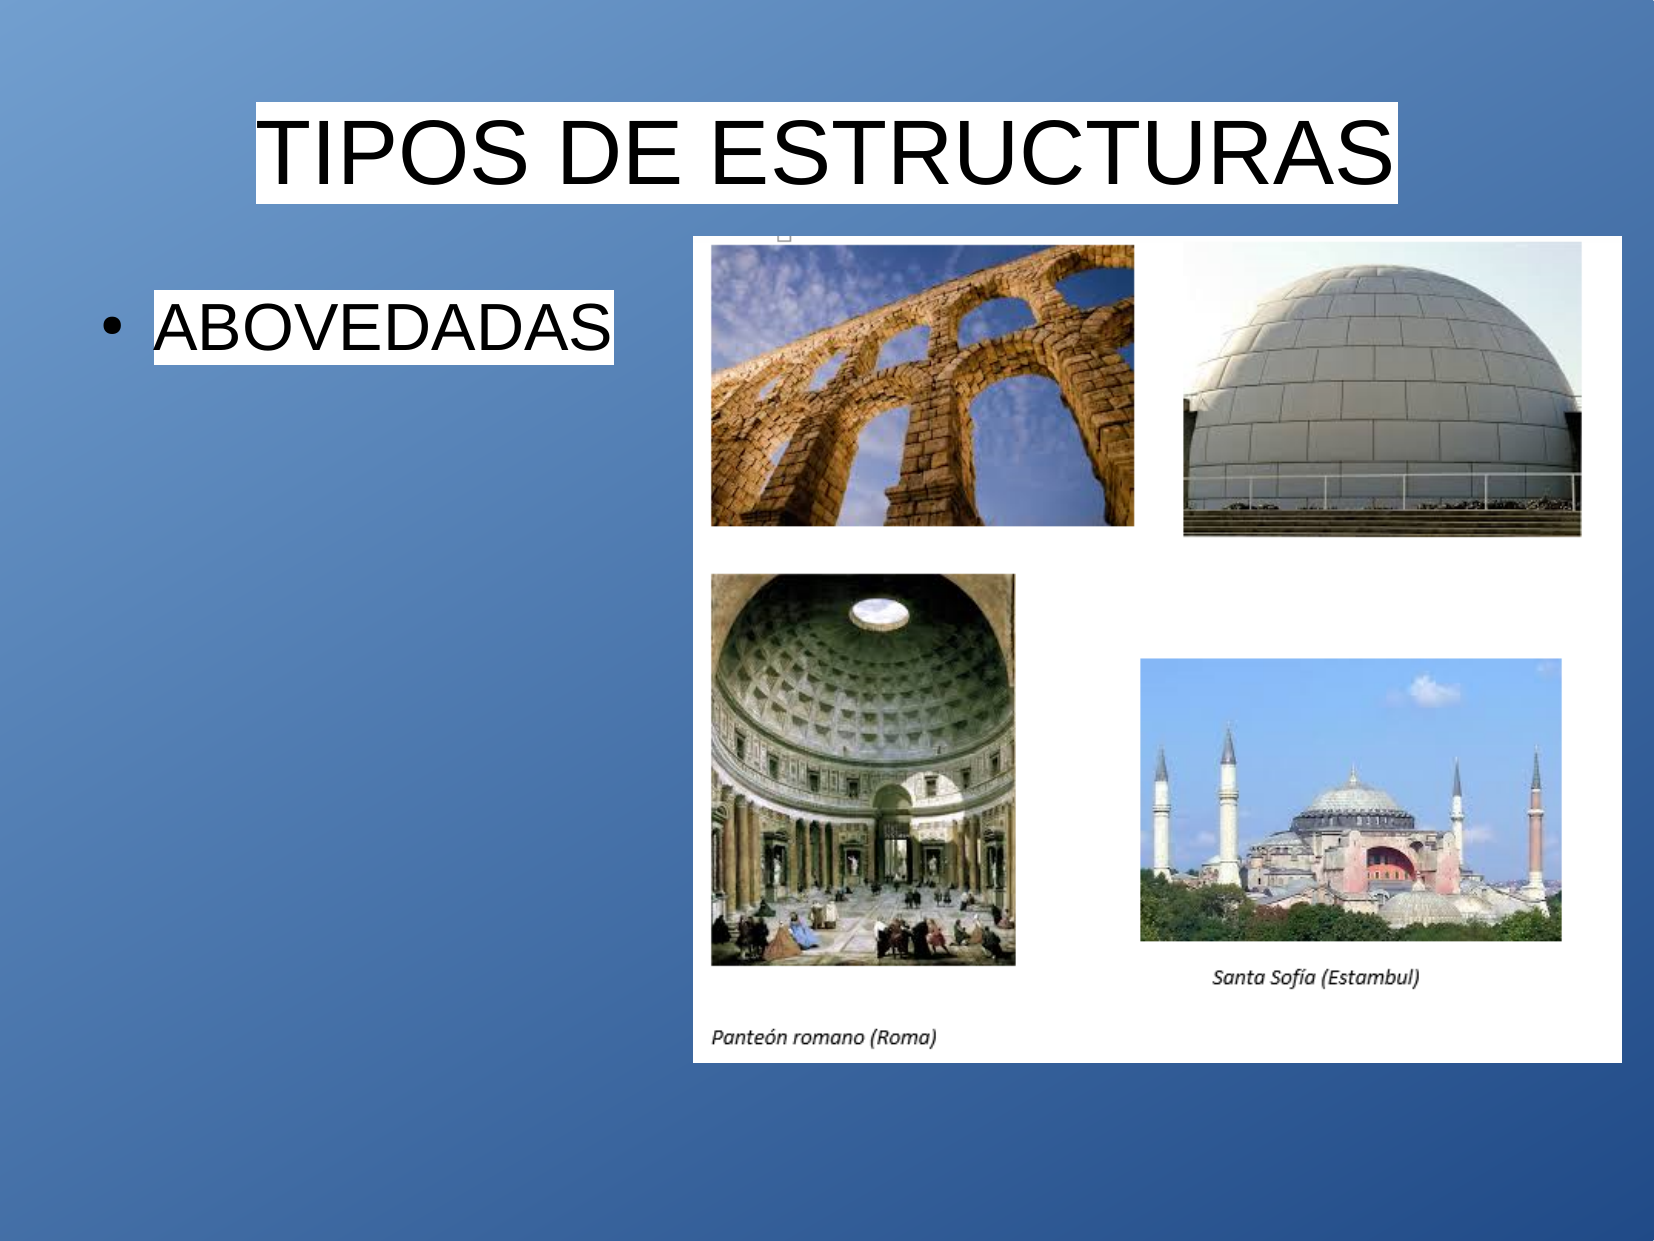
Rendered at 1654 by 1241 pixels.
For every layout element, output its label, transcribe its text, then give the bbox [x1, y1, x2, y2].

picture [693, 236, 1622, 1063]
title TIPOS DE ESTRUCTURAS [82, 49, 1571, 257]
list ABOVEDADAS [82, 290, 693, 1010]
